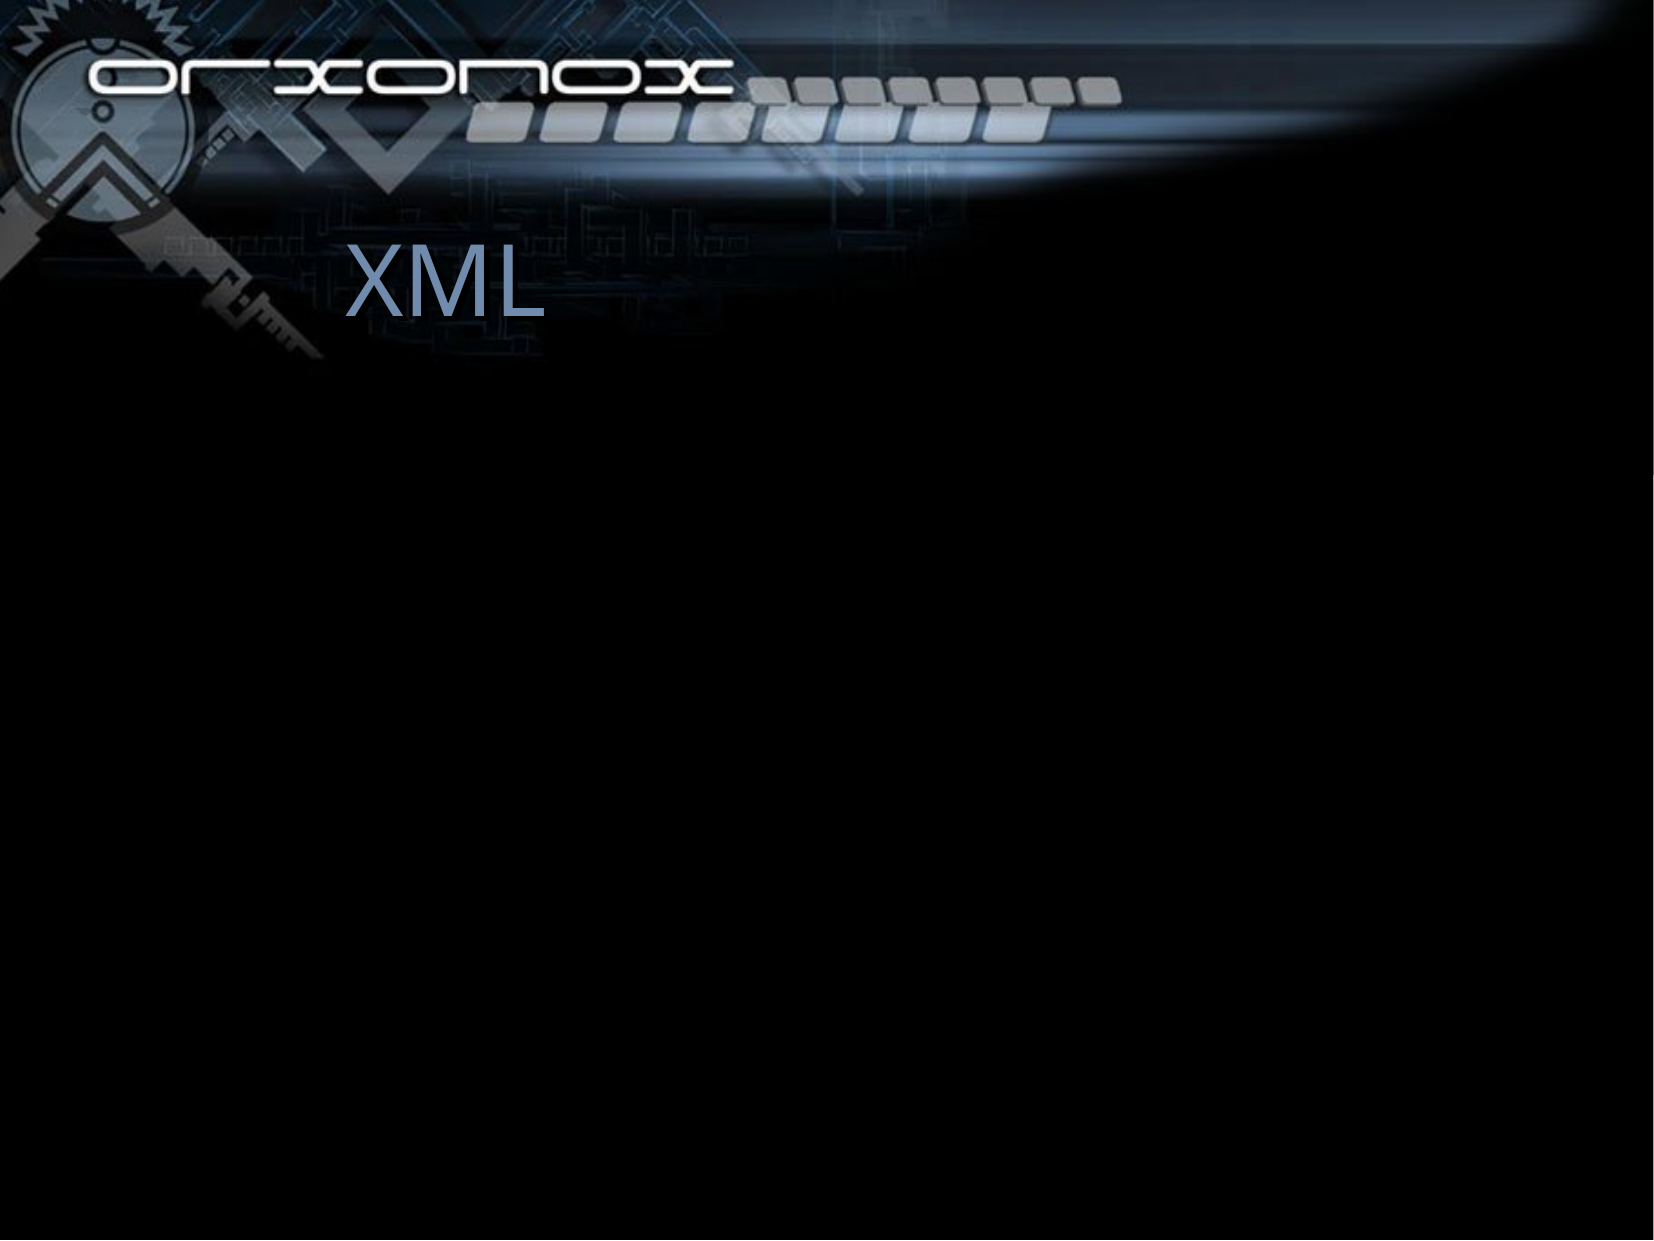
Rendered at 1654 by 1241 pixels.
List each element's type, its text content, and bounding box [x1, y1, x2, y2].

picture [0, 0, 1654, 475]
text_box XML [330, 194, 1306, 344]
